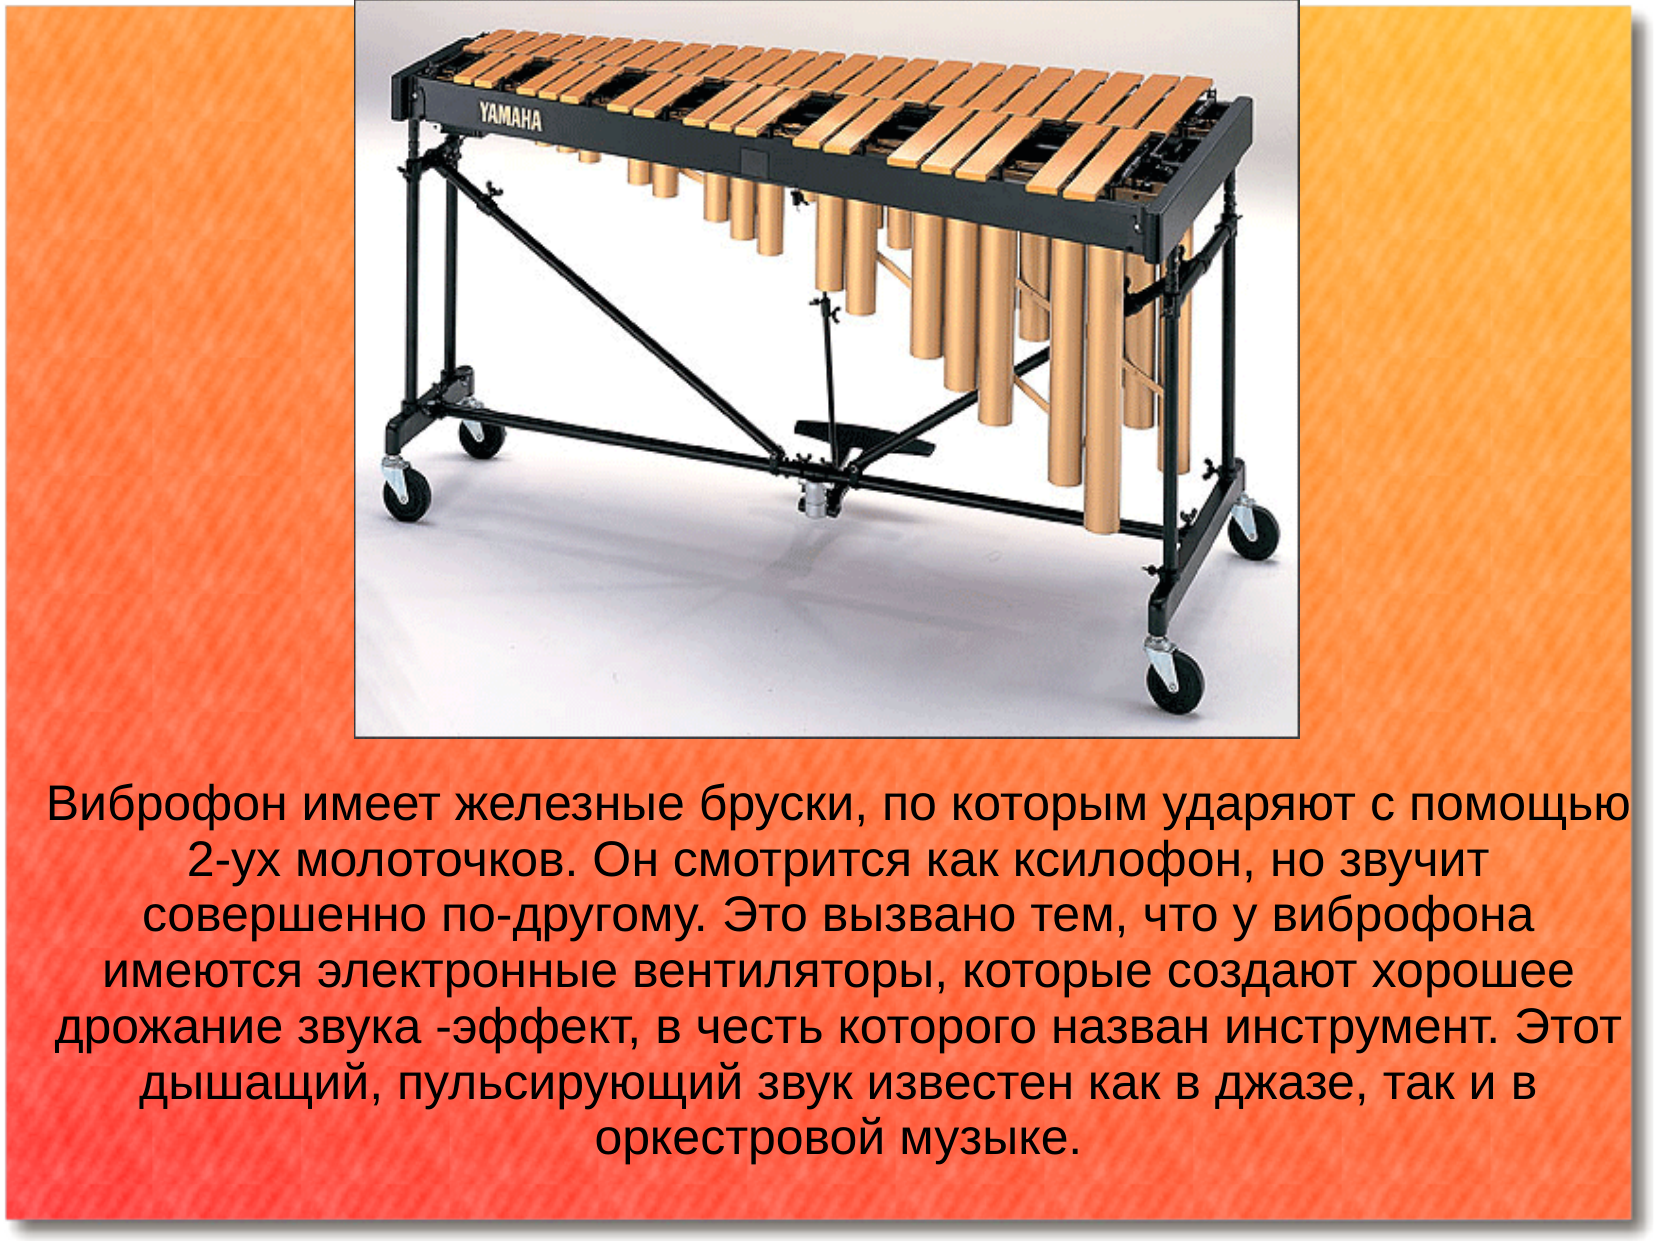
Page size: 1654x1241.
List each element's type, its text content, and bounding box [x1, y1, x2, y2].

text_box Виброфон имеет железные бруски, по которым ударяют с помощью 2-ух молоточков. Он смотрится как ксилофон, но звучит совершенно по-другому. Это вызвано тем, что у виброфона имеются электронные вентиляторы, которые создают хорошее дрожание звука -эффект, в честь которого назван инструмент. Этот дышащий, пульсирующий звук известен как в джазе, так и в оркестровой музыке. [23, 767, 1654, 1173]
picture [0, 0, 1654, 1241]
